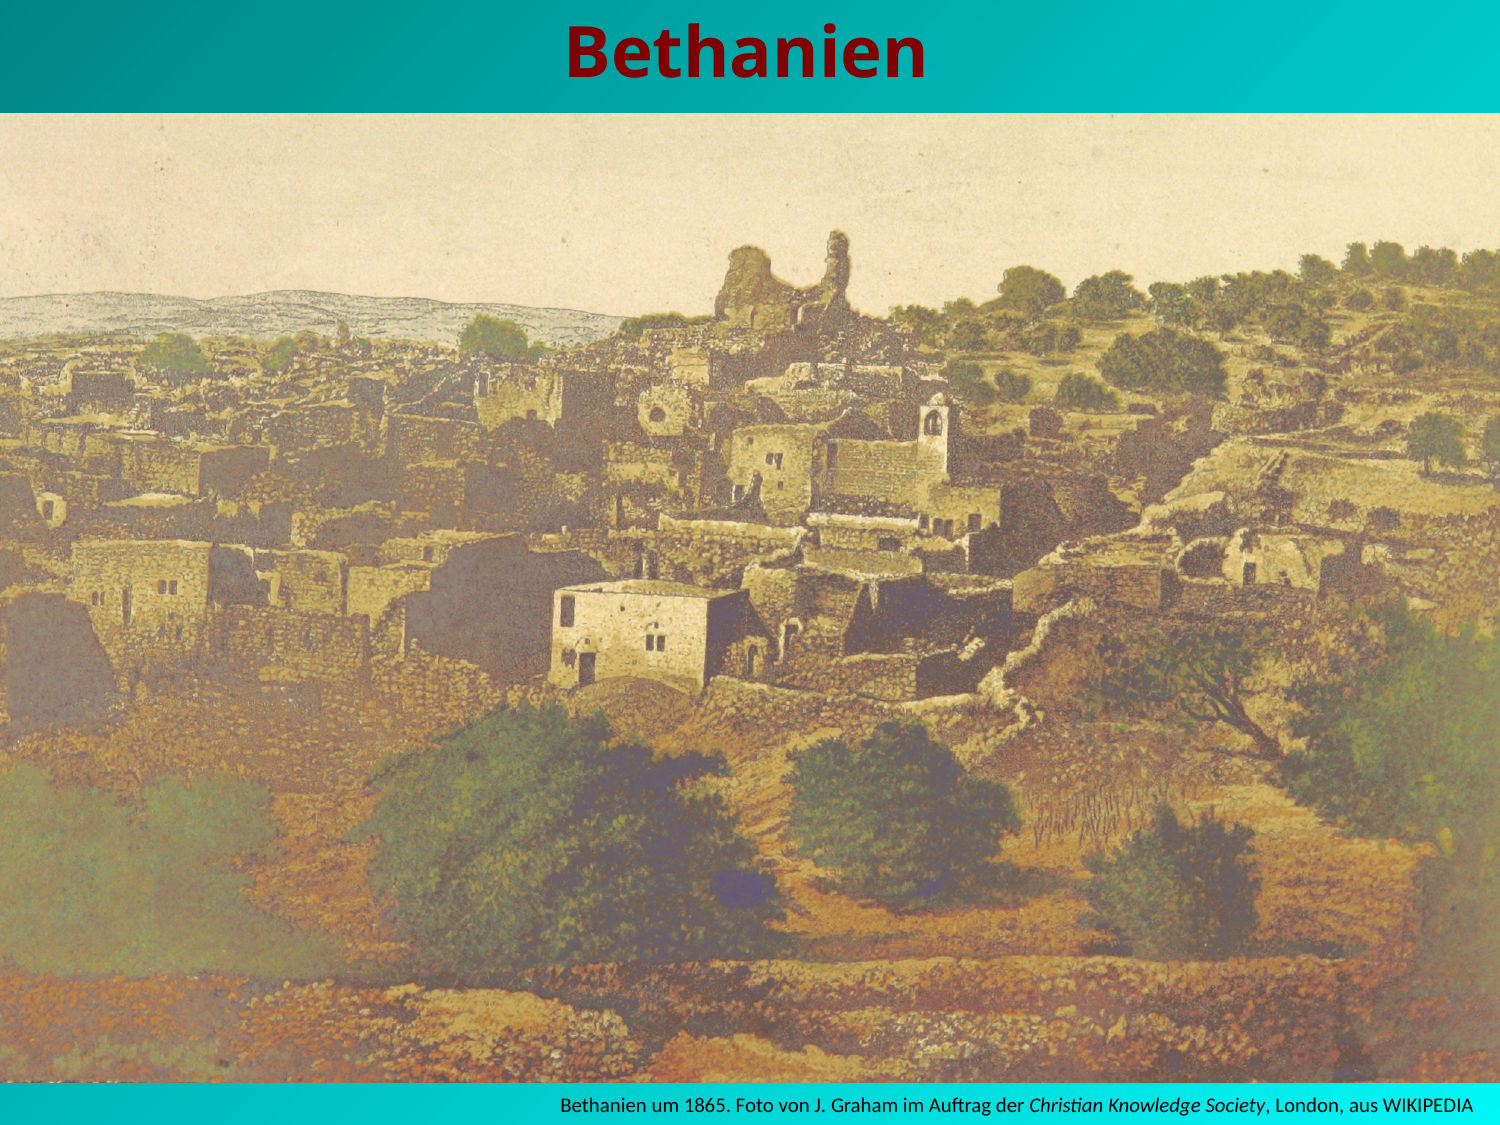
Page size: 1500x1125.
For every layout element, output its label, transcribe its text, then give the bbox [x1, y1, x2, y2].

text_box Bethanien [549, 0, 930, 101]
picture [0, 0, 1500, 1125]
text_box Bethanien um 1865. Foto von J. Graham im Auftrag der Christian Knowledge Society, London, aus WIKIPEDIA [546, 1084, 1500, 1125]
